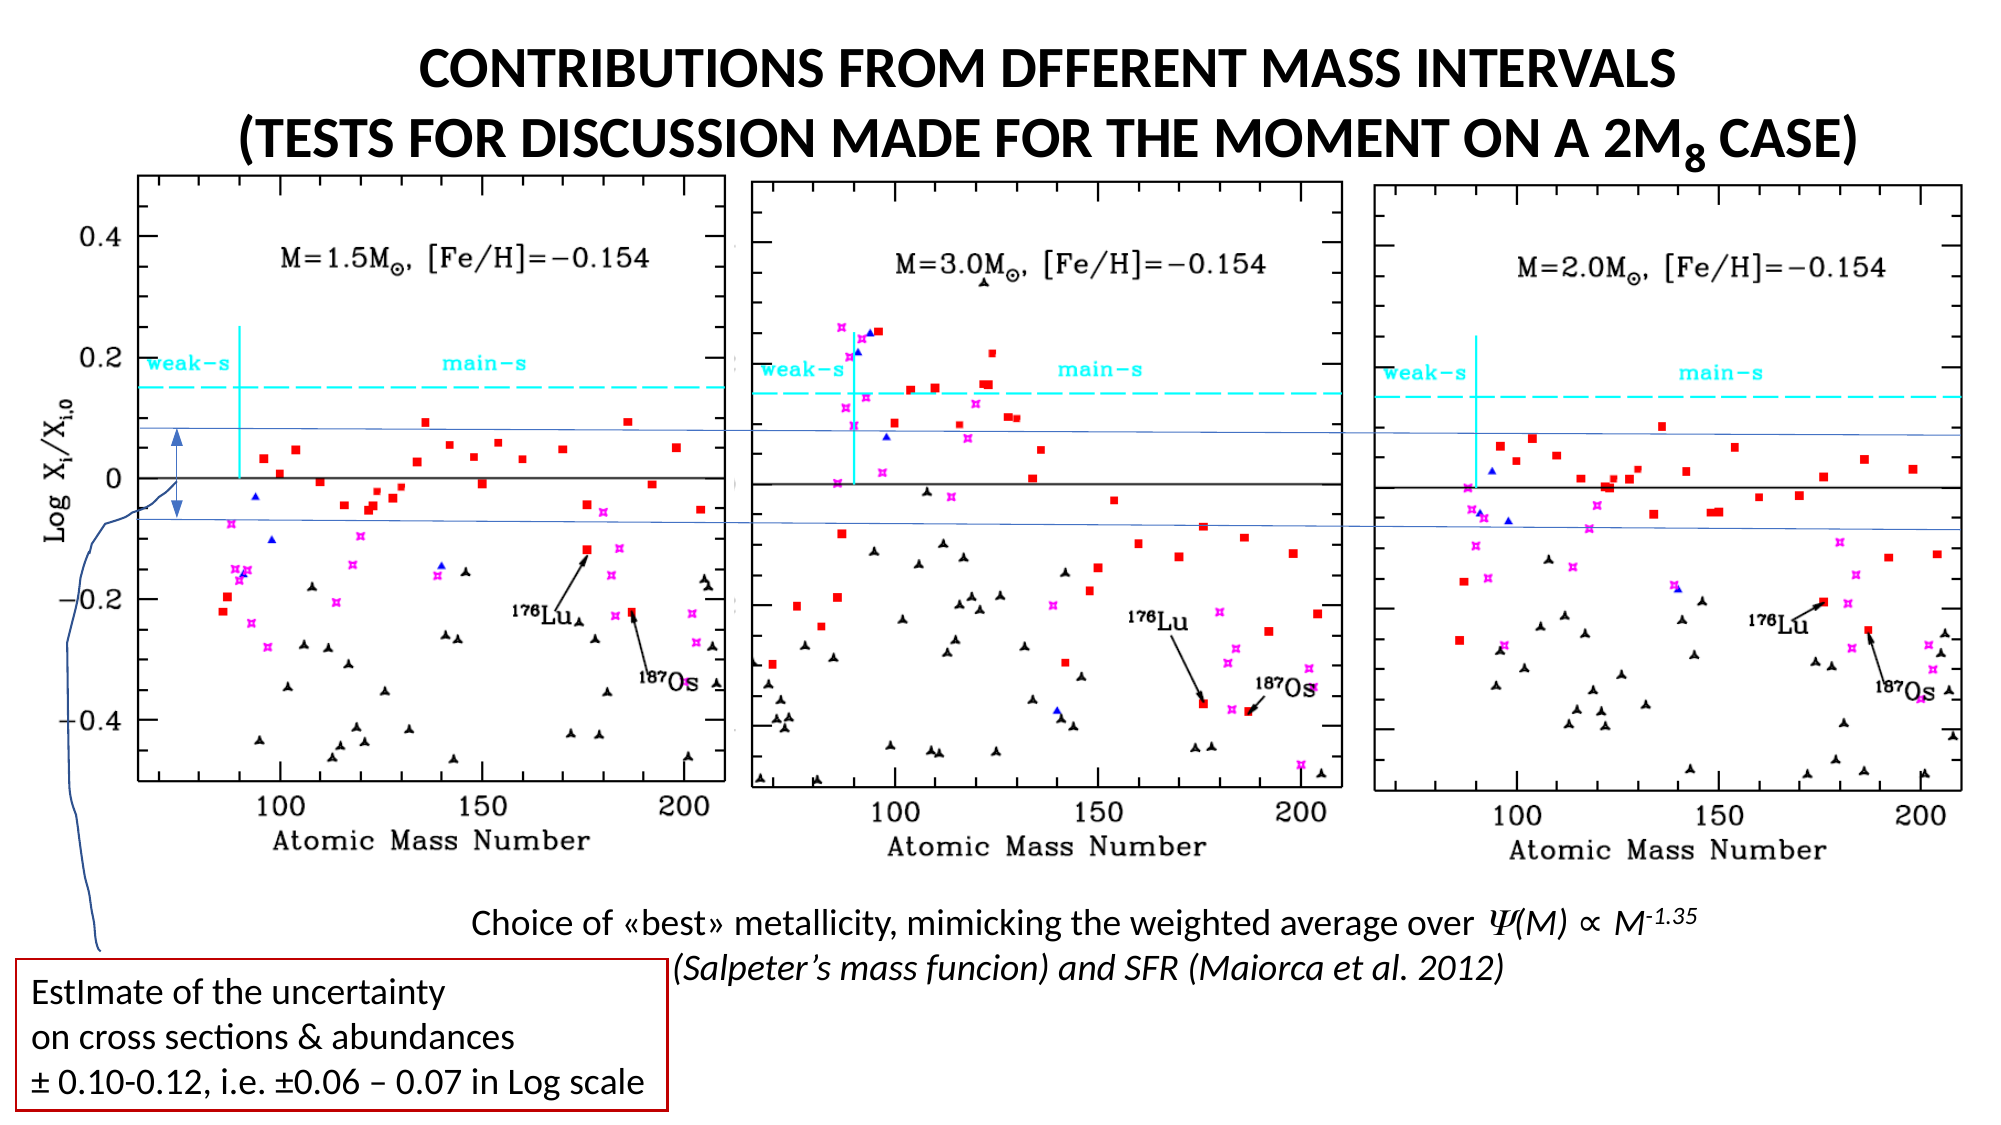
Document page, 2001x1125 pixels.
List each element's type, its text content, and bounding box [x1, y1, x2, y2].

text_box EstImate of the uncertainty on cross sections & abundances ± 0.10-0.12, i.e. ±0.06 – 0.07 in Log scale [16, 959, 668, 1111]
text_box CONTRIBUTIONS FROM DFFERENT MASS INTERVALS (TESTS FOR DISCUSSION MADE FOR THE MOMENT ON A 2M8 CASE) [191, 21, 1906, 179]
text_box Choice of «best» metallicity, mimicking the weighted average over Y(M) ∝ M-1.35 (Salpeter’s mass funcion) and SFR (Maiorca et al. 2012) [424, 890, 1753, 997]
picture [30, 145, 1976, 886]
